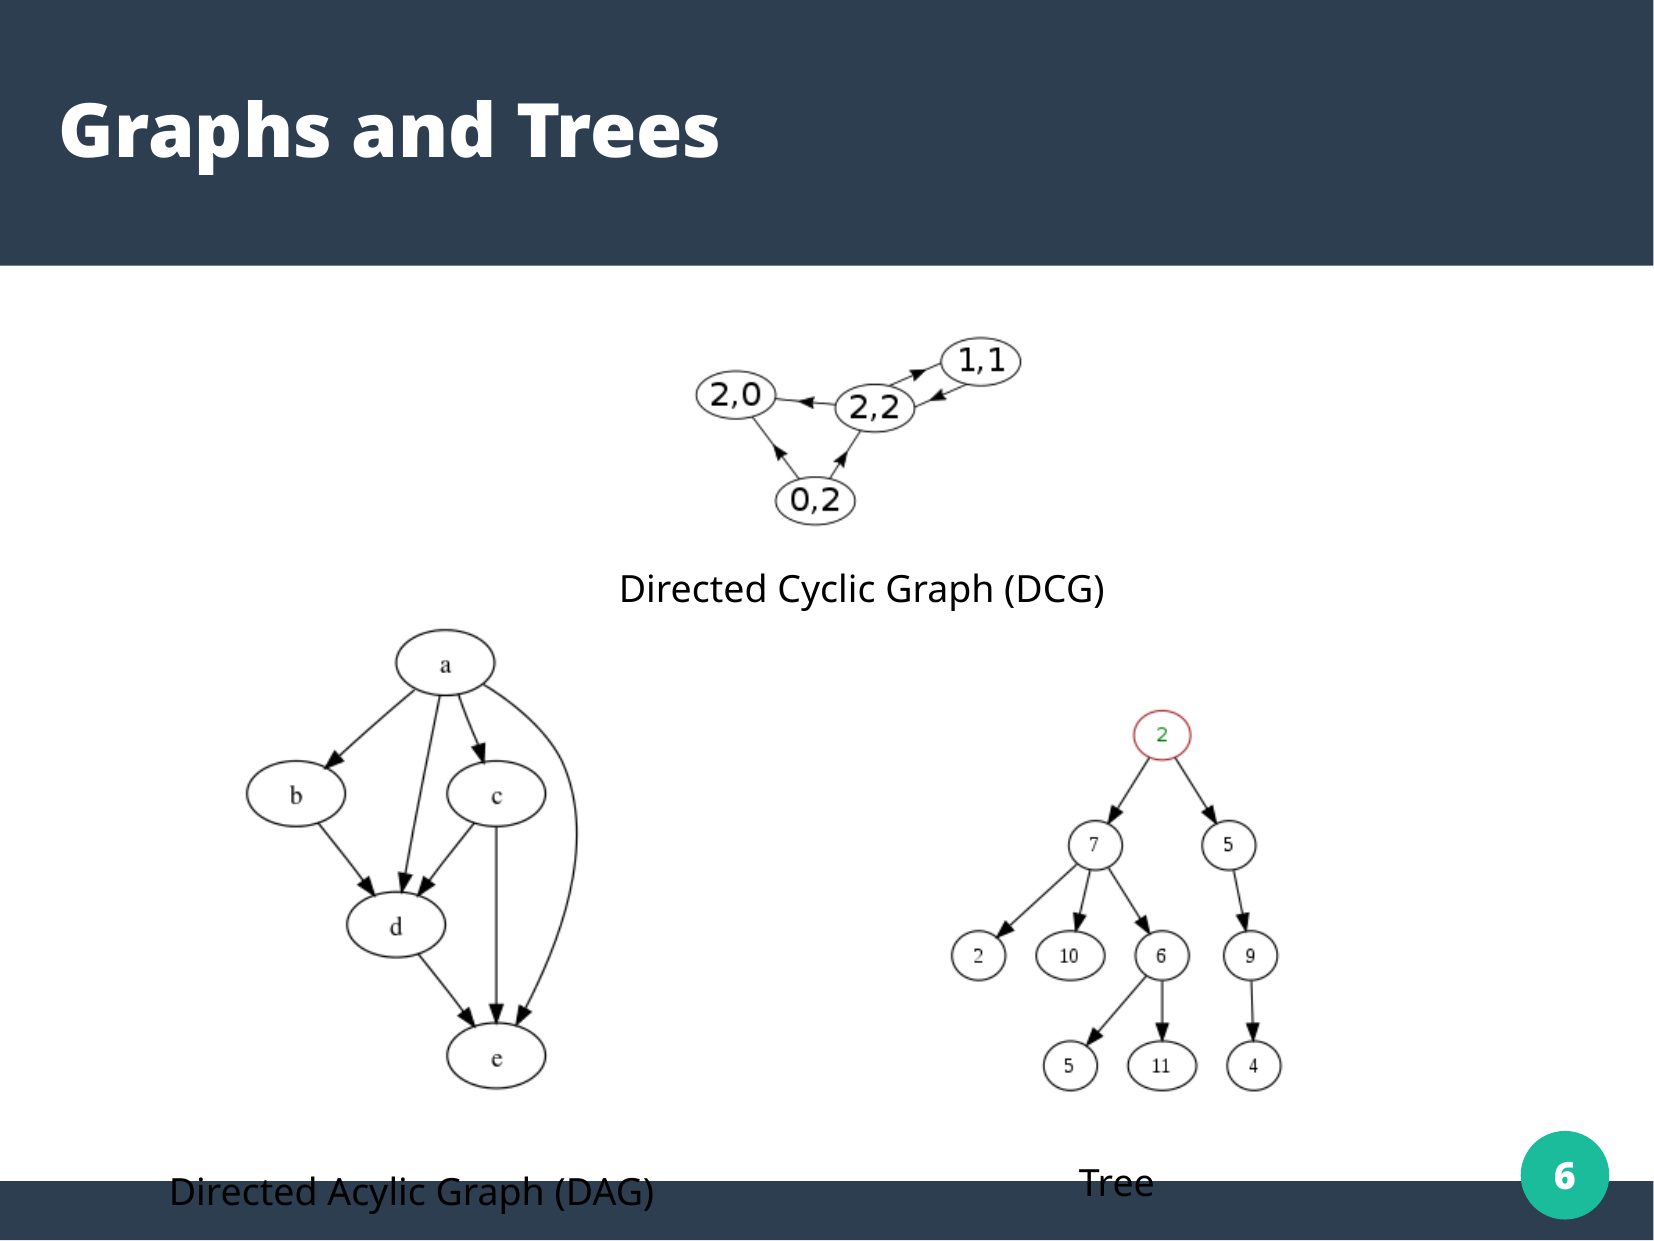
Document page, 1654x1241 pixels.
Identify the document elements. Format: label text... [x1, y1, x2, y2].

picture [945, 704, 1289, 1098]
picture [240, 623, 584, 1096]
title Graphs and Trees [59, 49, 1595, 207]
picture [690, 329, 1034, 541]
